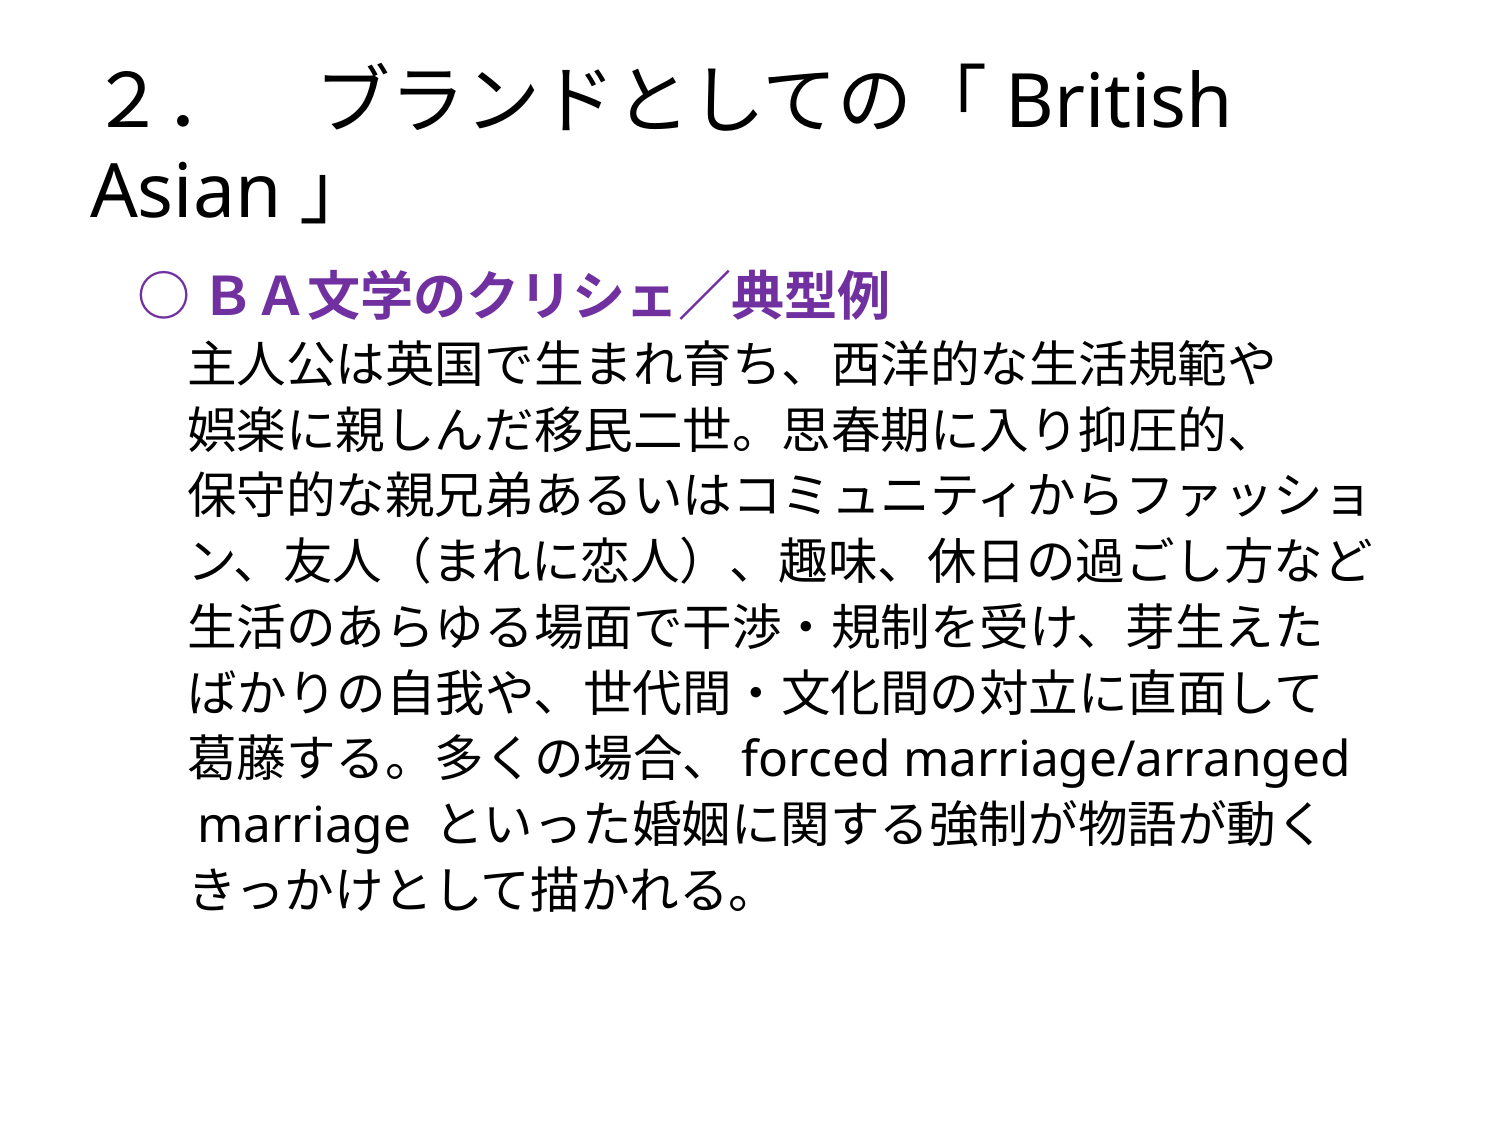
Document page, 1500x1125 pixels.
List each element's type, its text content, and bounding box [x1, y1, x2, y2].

list ○ＢＡ文学のクリシェ／典型例 主人公は英国で生まれ育ち、西洋的な生活規範や 娯楽に親しんだ移民二世。思春期に入り抑圧的、 保守的な親兄弟あるいはコミュニティからファッショ ン、友人（まれに恋人）、趣味、休日の過ごし方など 生活のあらゆる場面で干渉・規制を受け、芽生えた ばかりの自我や、世代間・文化間の対立に直面して 葛藤する。多くの場合、forced marriage/arranged marriage といった婚姻に関する強制が物語が動く きっかけとして描かれる。 [41, 208, 1447, 1047]
title ２． ブランドとしての「British Asian」 [64, 90, 1415, 197]
